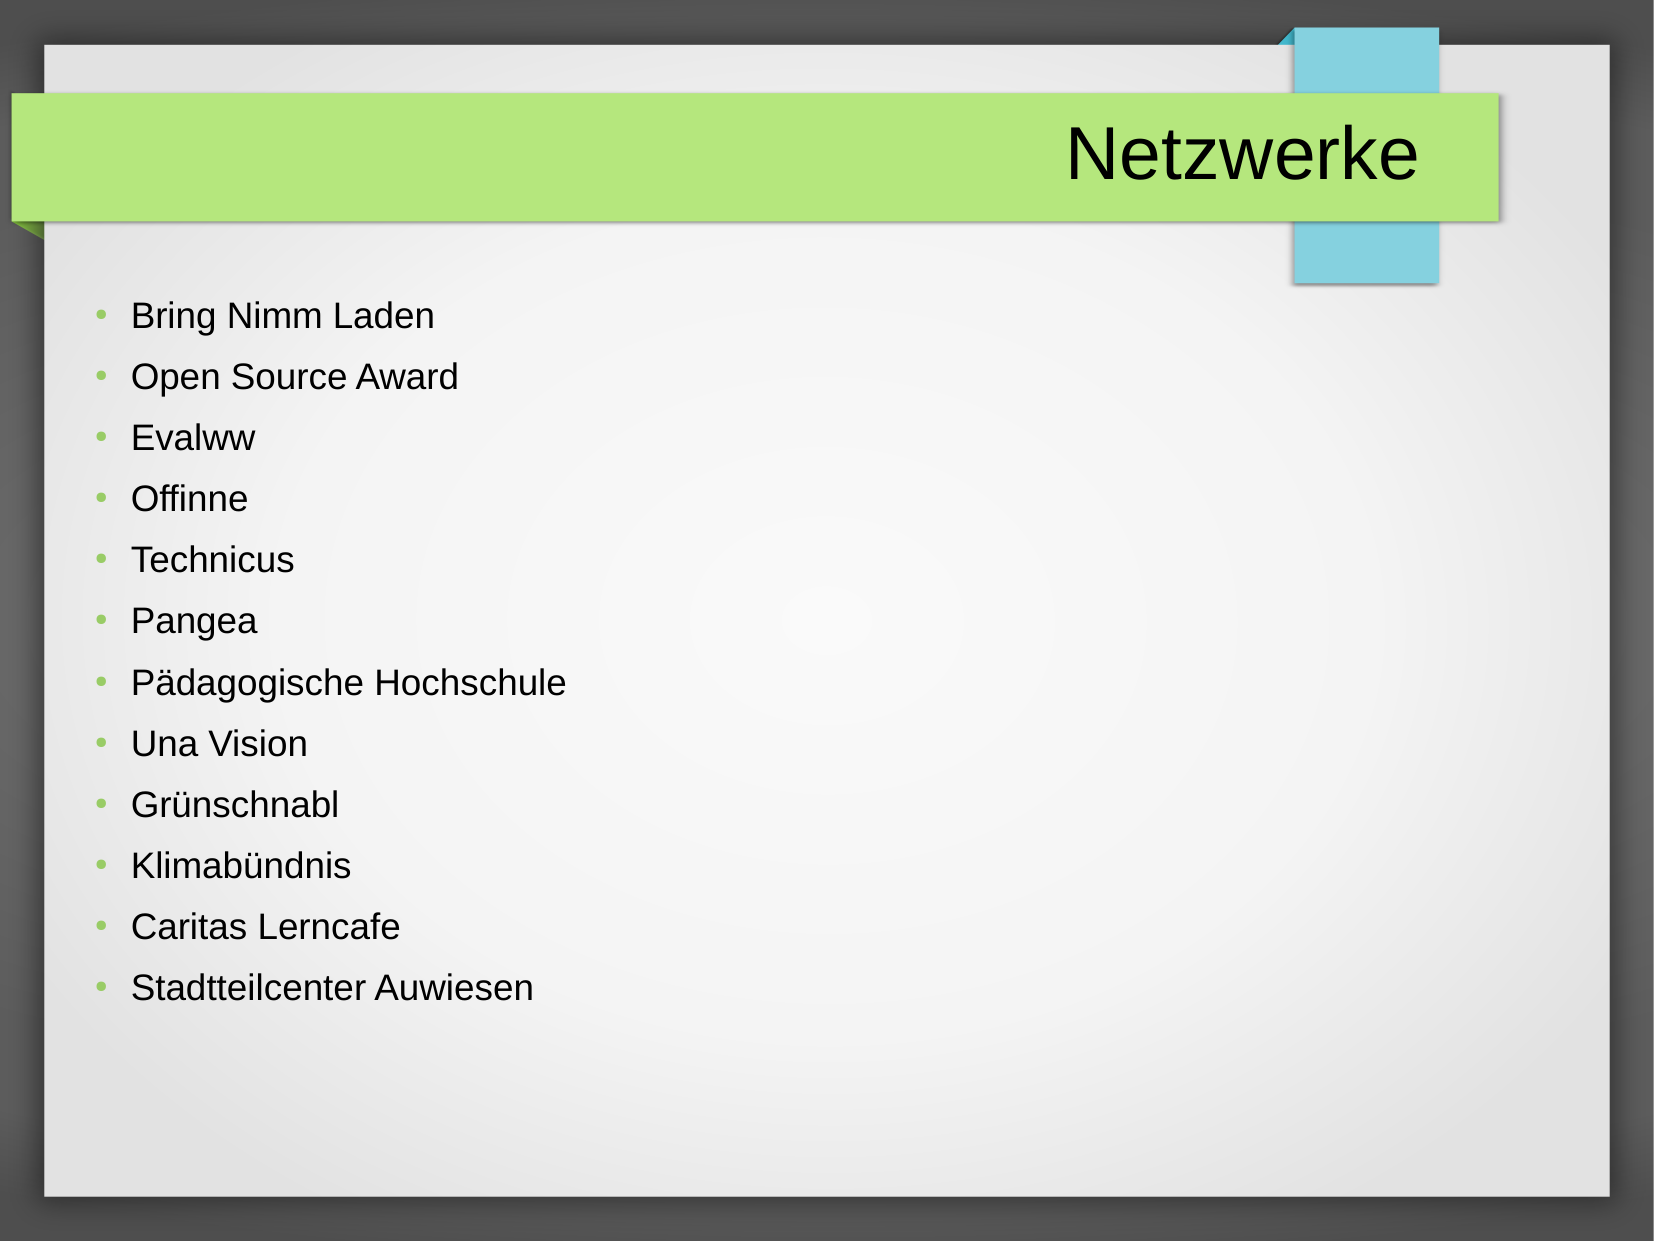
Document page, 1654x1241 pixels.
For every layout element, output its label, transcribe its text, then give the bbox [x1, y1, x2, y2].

picture [0, 0, 1654, 1241]
list Bring Nimm Laden Open Source Award Evalww Offinne Technicus Pangea Pädagogische Hochschule Una Vision Grünschnabl Klimabündnis Caritas Lerncafe Stadtteilcenter Auwiesen [82, 295, 1571, 1015]
title Netzwerke [259, 94, 1441, 213]
